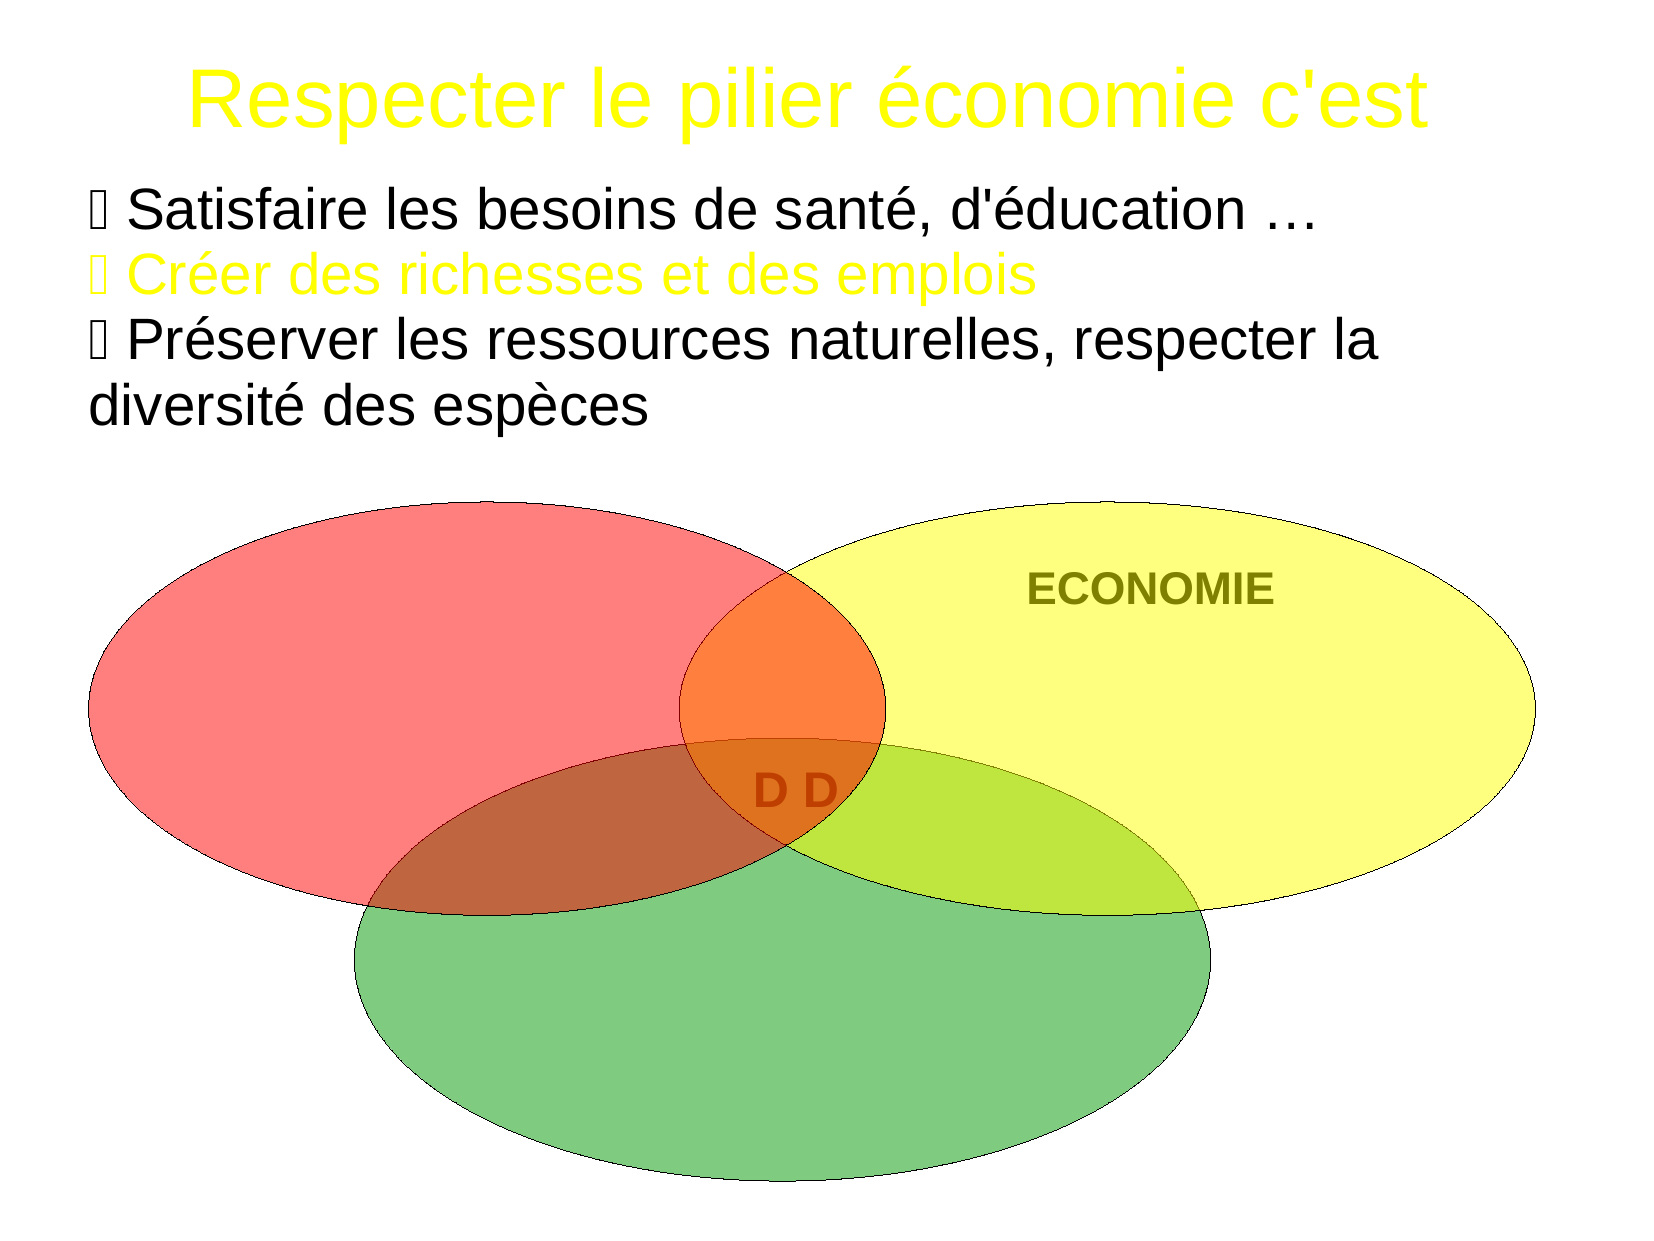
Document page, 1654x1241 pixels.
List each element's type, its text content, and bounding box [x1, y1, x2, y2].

text_box [88, 501, 1536, 1182]
title  Satisfaire les besoins de santé, d'éducation …  Créer des richesses et des emplois  Préserver les ressources naturelles, respecter la diversité des espèces [88, 177, 1577, 437]
title Respecter le pilier économie c'est [76, 0, 1565, 193]
